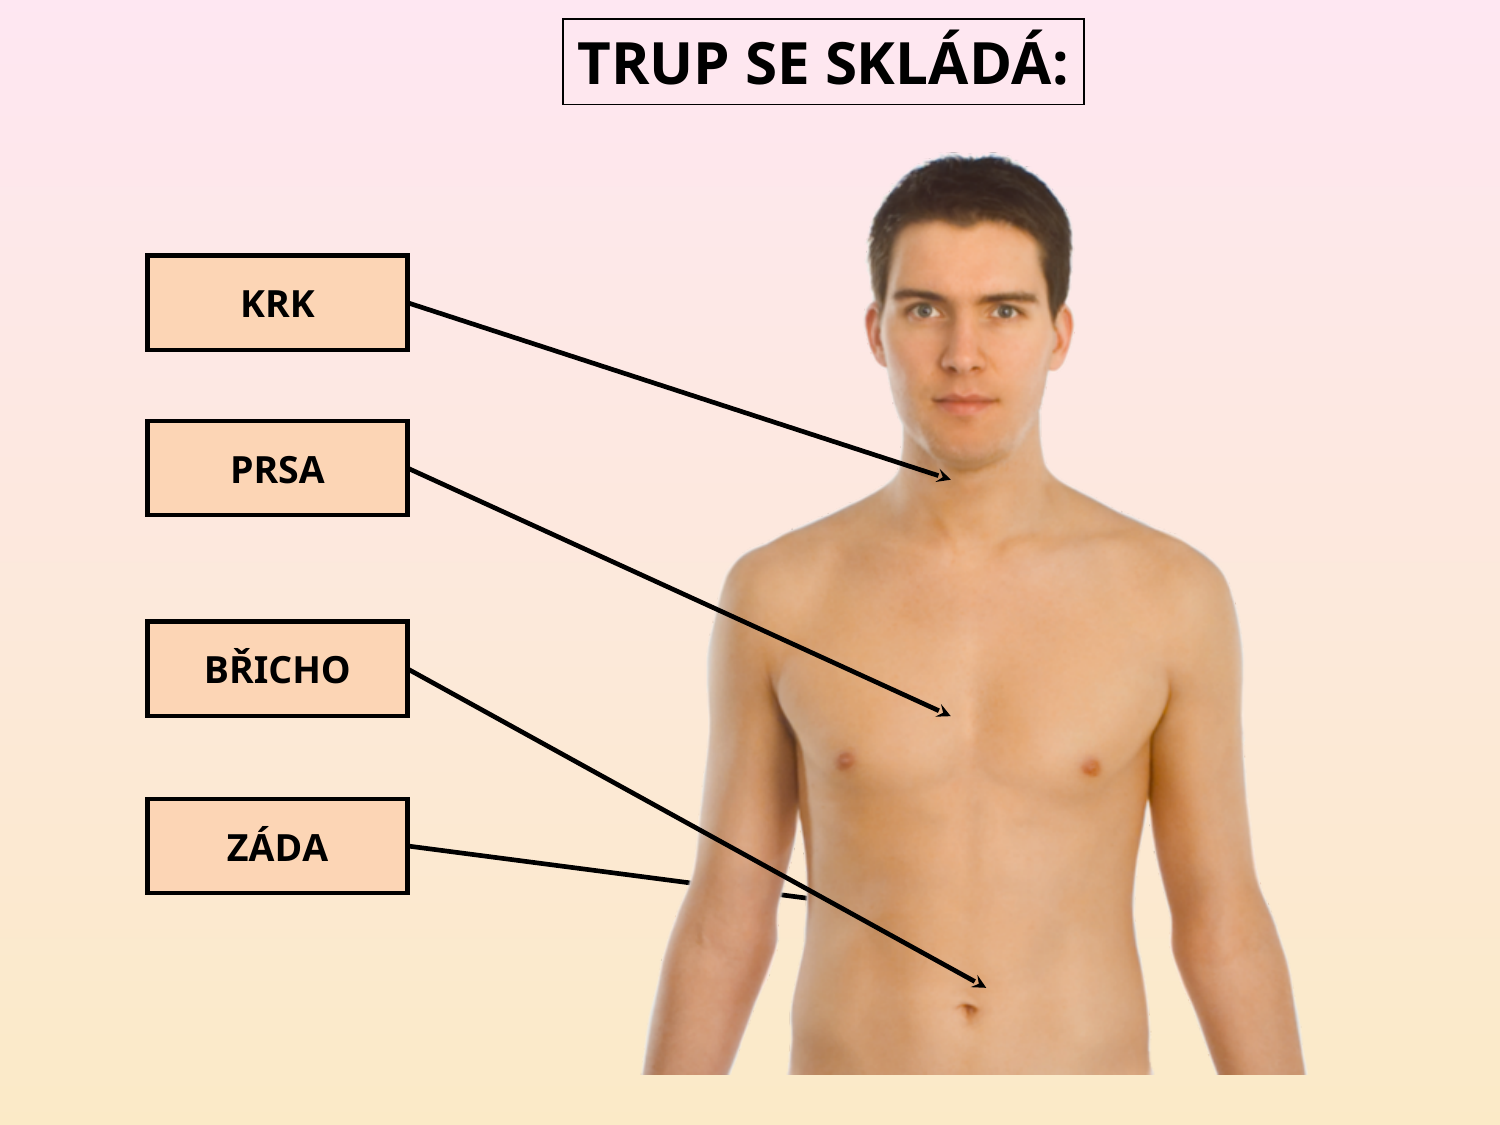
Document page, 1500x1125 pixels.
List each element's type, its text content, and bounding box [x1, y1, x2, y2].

text_box TRUP SE SKLÁDÁ: [562, 19, 1085, 105]
text_box PRSA [147, 420, 408, 516]
text_box KRK [147, 255, 408, 350]
text_box BŘICHO [147, 621, 408, 717]
picture [513, 137, 1436, 1075]
text_box ZÁDA [147, 798, 408, 894]
